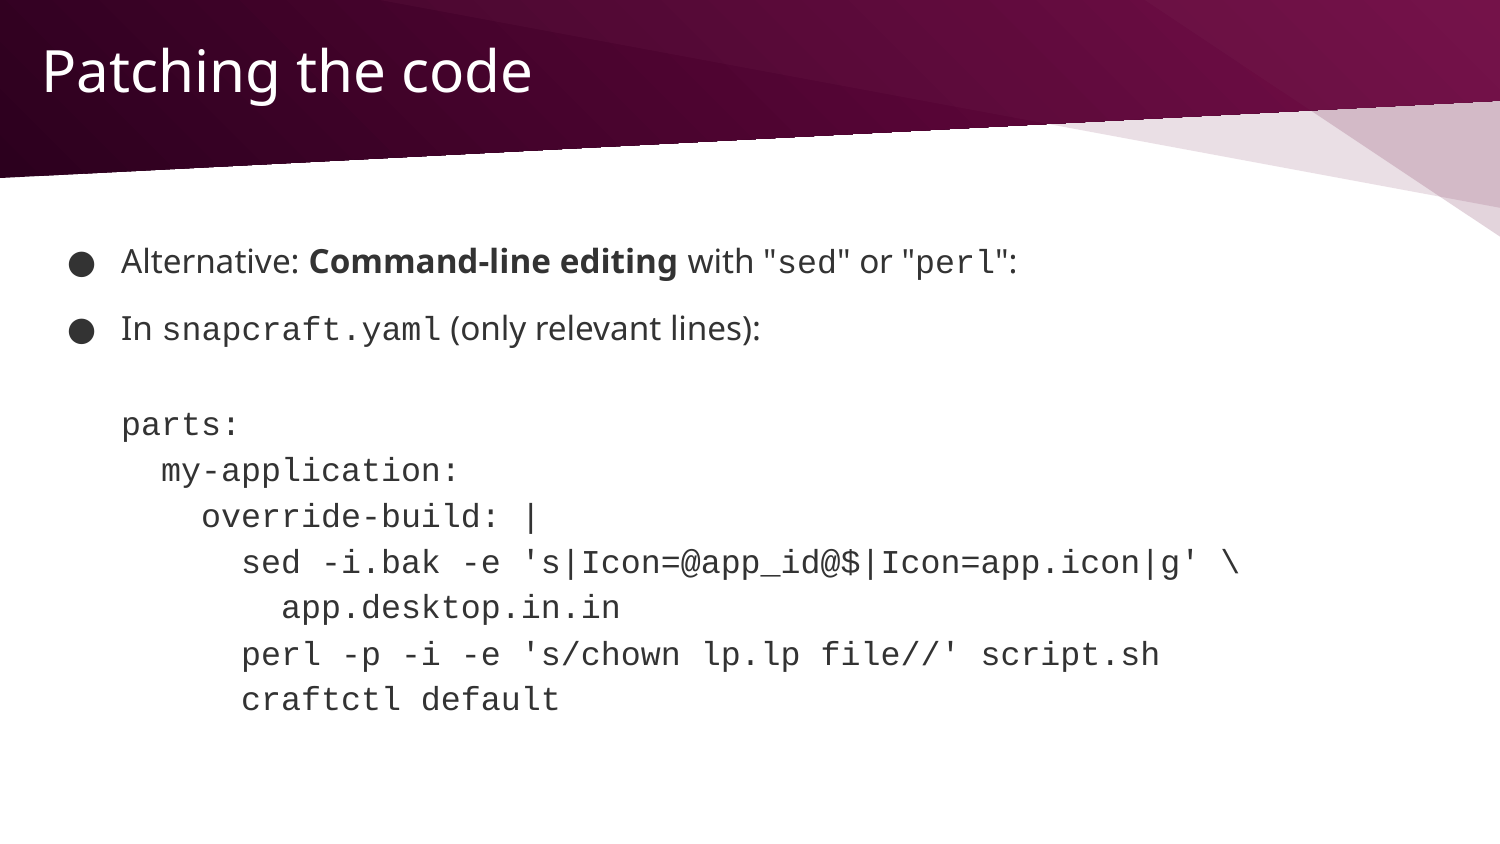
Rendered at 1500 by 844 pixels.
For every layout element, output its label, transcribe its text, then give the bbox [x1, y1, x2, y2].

list Alternative: Command-line editing with "sed" or "perl": In snapcraft.yaml (only relevant lines): parts: my-application: override-build: | sed -i.bak -e 's|Icon=@app_id@$|Icon=app.icon|g' \ app.desktop.in.in perl -p -i -e 's/chown lp.lp file//' script.sh craftctl default [35, 229, 1324, 789]
title Patching the code [41, 5, 1336, 134]
